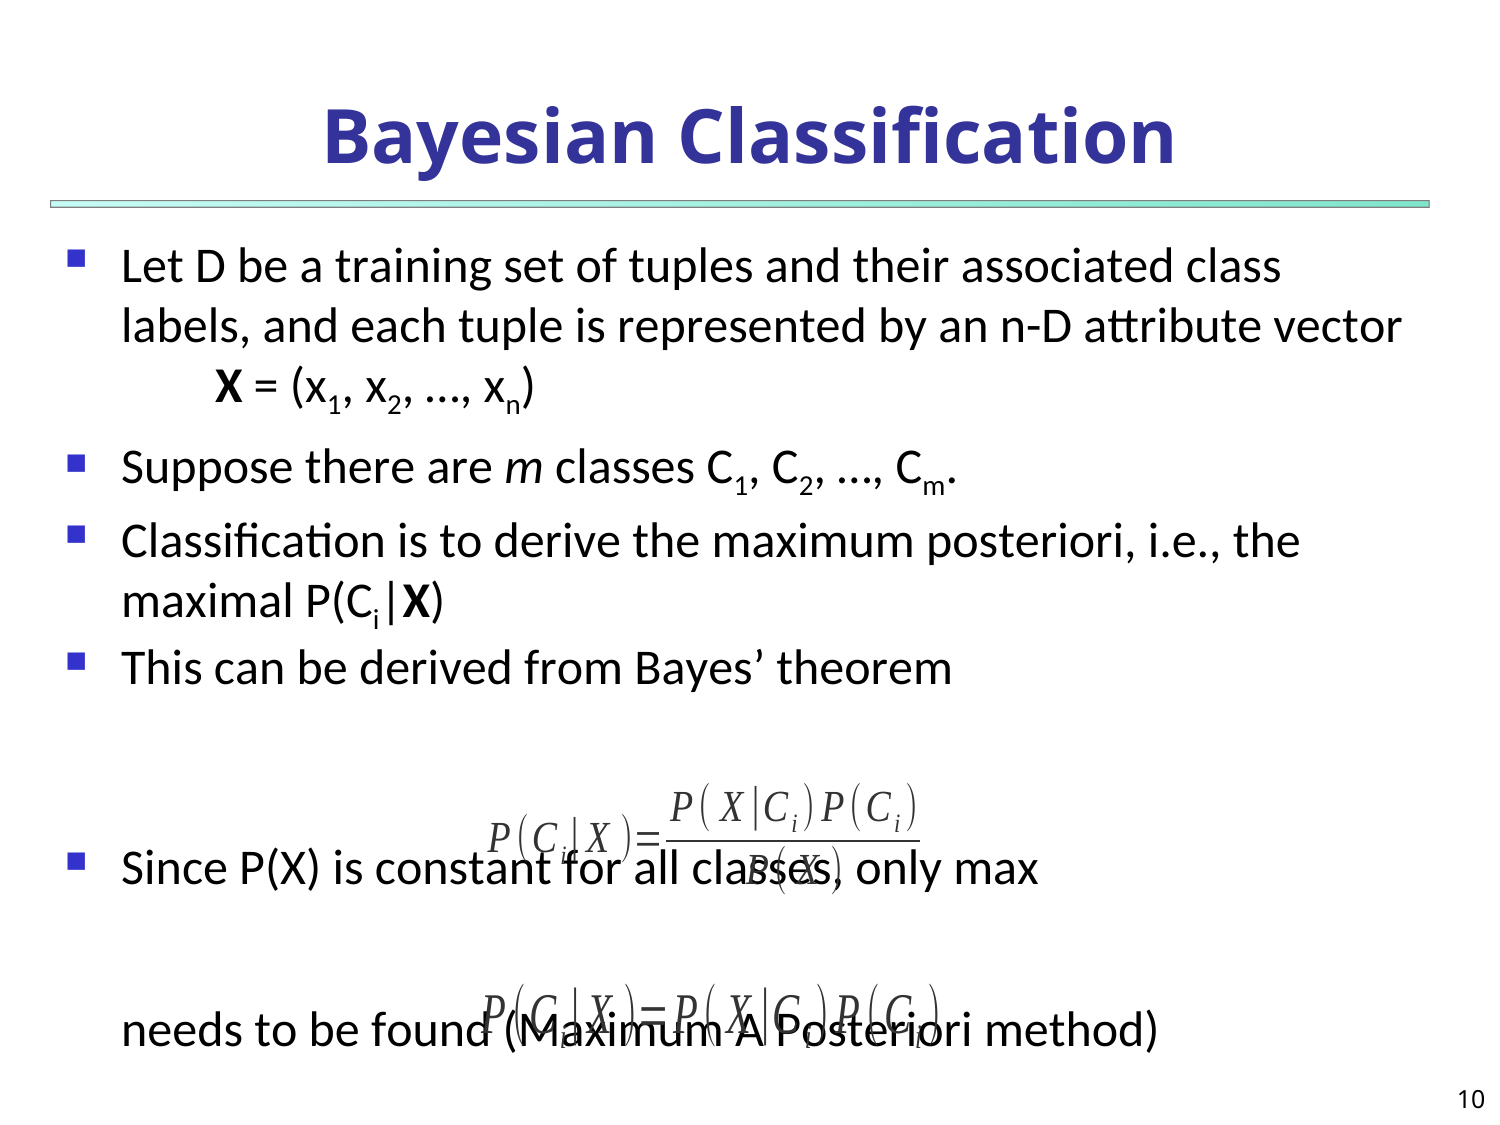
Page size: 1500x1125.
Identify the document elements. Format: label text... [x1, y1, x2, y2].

text_box [472, 981, 948, 1057]
text_box [479, 781, 930, 898]
list Let D be a training set of tuples and their associated class labels, and each tuple is represented by an n-D attribute vector X = (x1, x2, …, xn) Suppose there are m classes C1, C2, …, Cm. Classification is to derive the maximum posteriori, i.e., the maximal P(Ci|X) This can be derived from Bayes’ theorem Since P(X) is constant for all classes, only max needs to be found (Maximum A Posteriori method) [49, 224, 1438, 1125]
title Bayesian Classification [75, 81, 1426, 187]
text_box <number> [1438, 1062, 1500, 1125]
